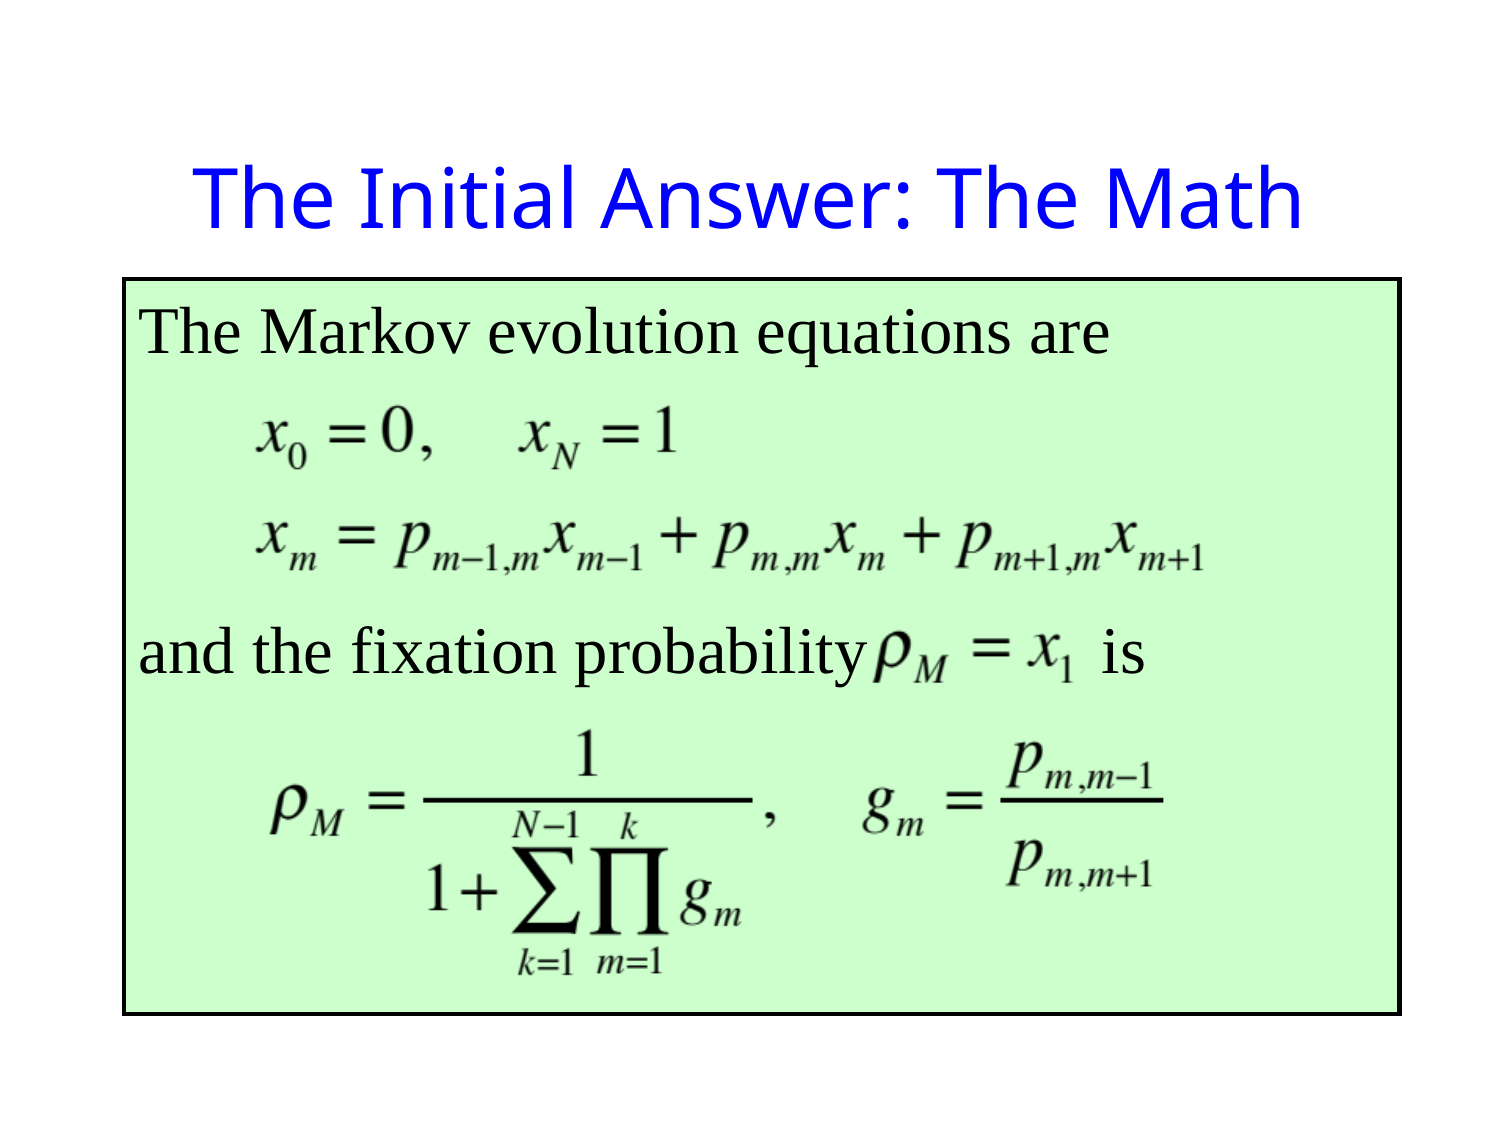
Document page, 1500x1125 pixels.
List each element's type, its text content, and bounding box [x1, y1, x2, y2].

chart [253, 397, 1206, 579]
title The Initial Answer: The Math [112, 101, 1388, 290]
text_box The Markov evolution equations are and the fixation probability is [123, 278, 1400, 1014]
chart [265, 716, 1164, 977]
chart [868, 609, 1075, 685]
